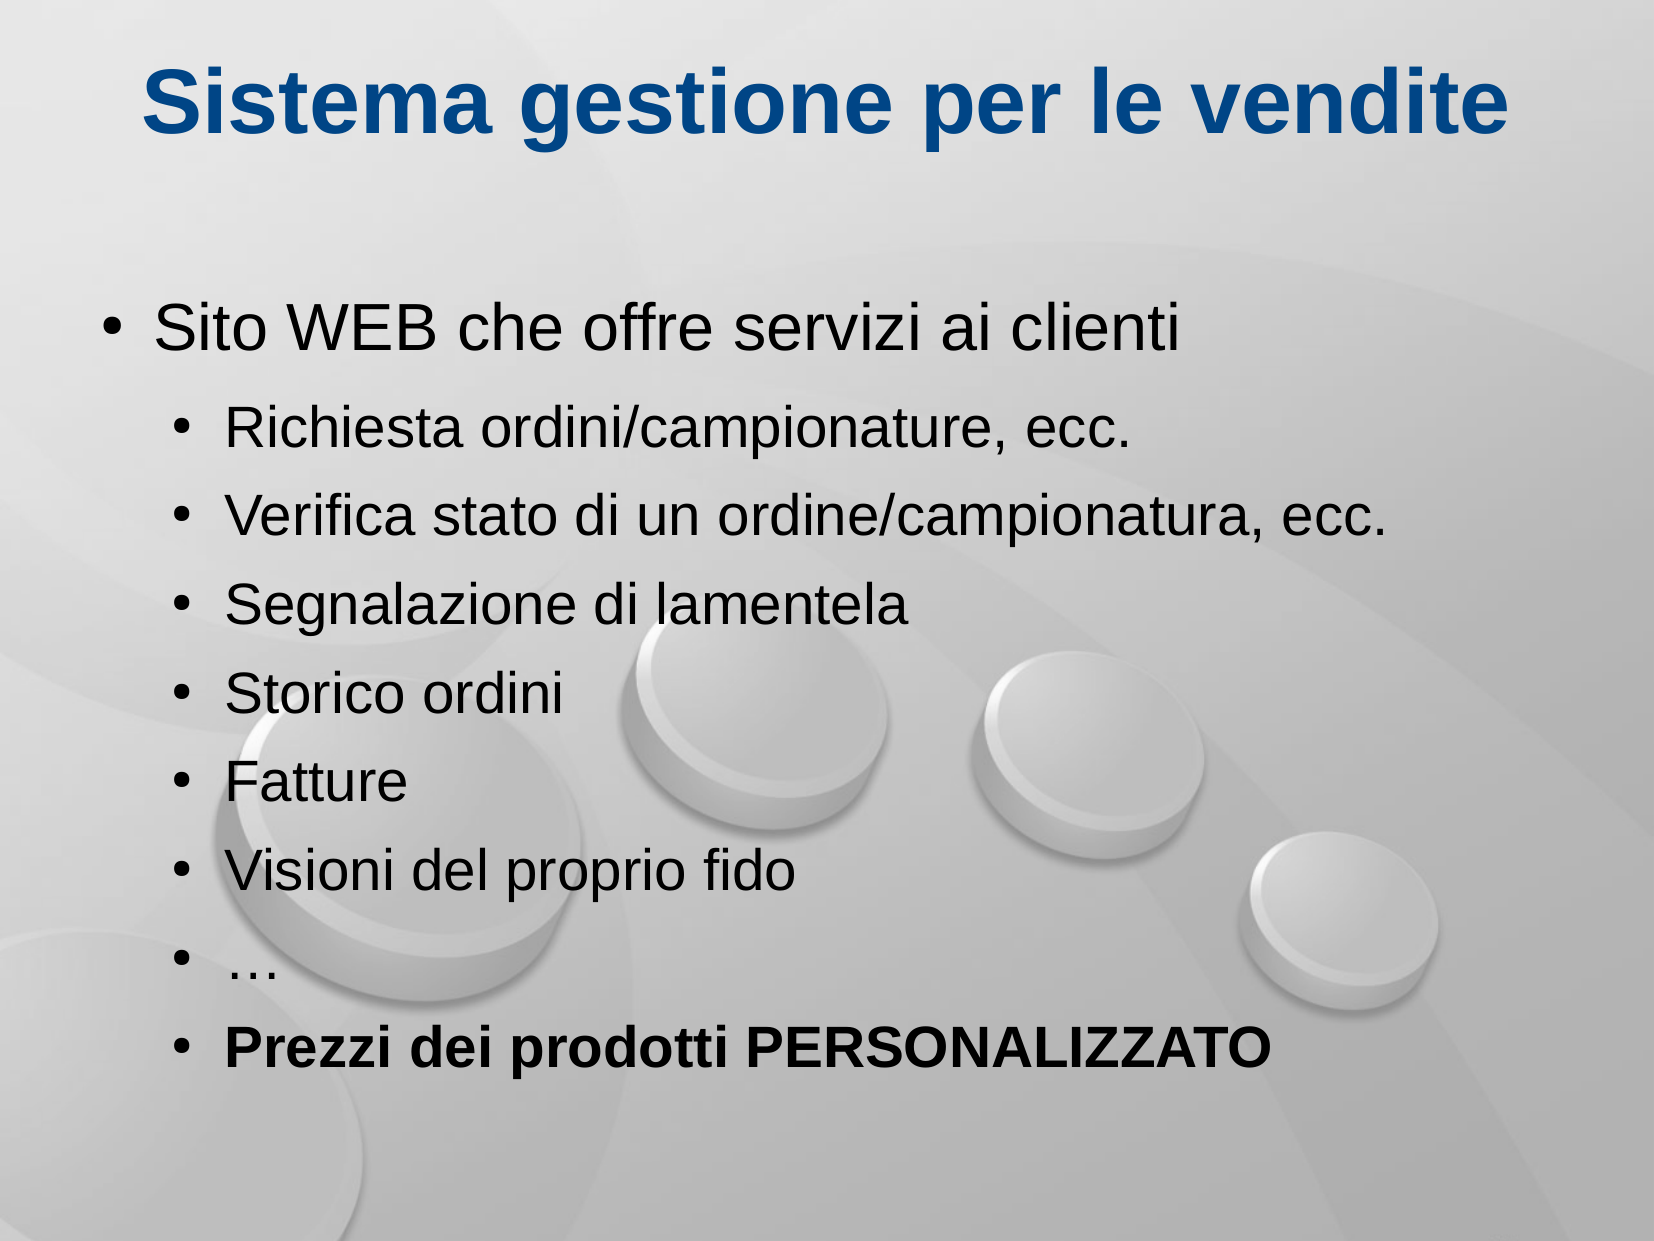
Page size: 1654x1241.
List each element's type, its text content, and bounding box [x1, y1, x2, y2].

title Sistema gestione per le vendite [82, 50, 1571, 256]
list Sito WEB che offre servizi ai clienti Richiesta ordini/campionature, ecc. Verifica stato di un ordine/campionatura, ecc. Segnalazione di lamentela Storico ordini Fatture Visioni del proprio fido … Prezzi dei prodotti PERSONALIZZATO [82, 290, 1571, 1094]
picture [0, 0, 1654, 1241]
